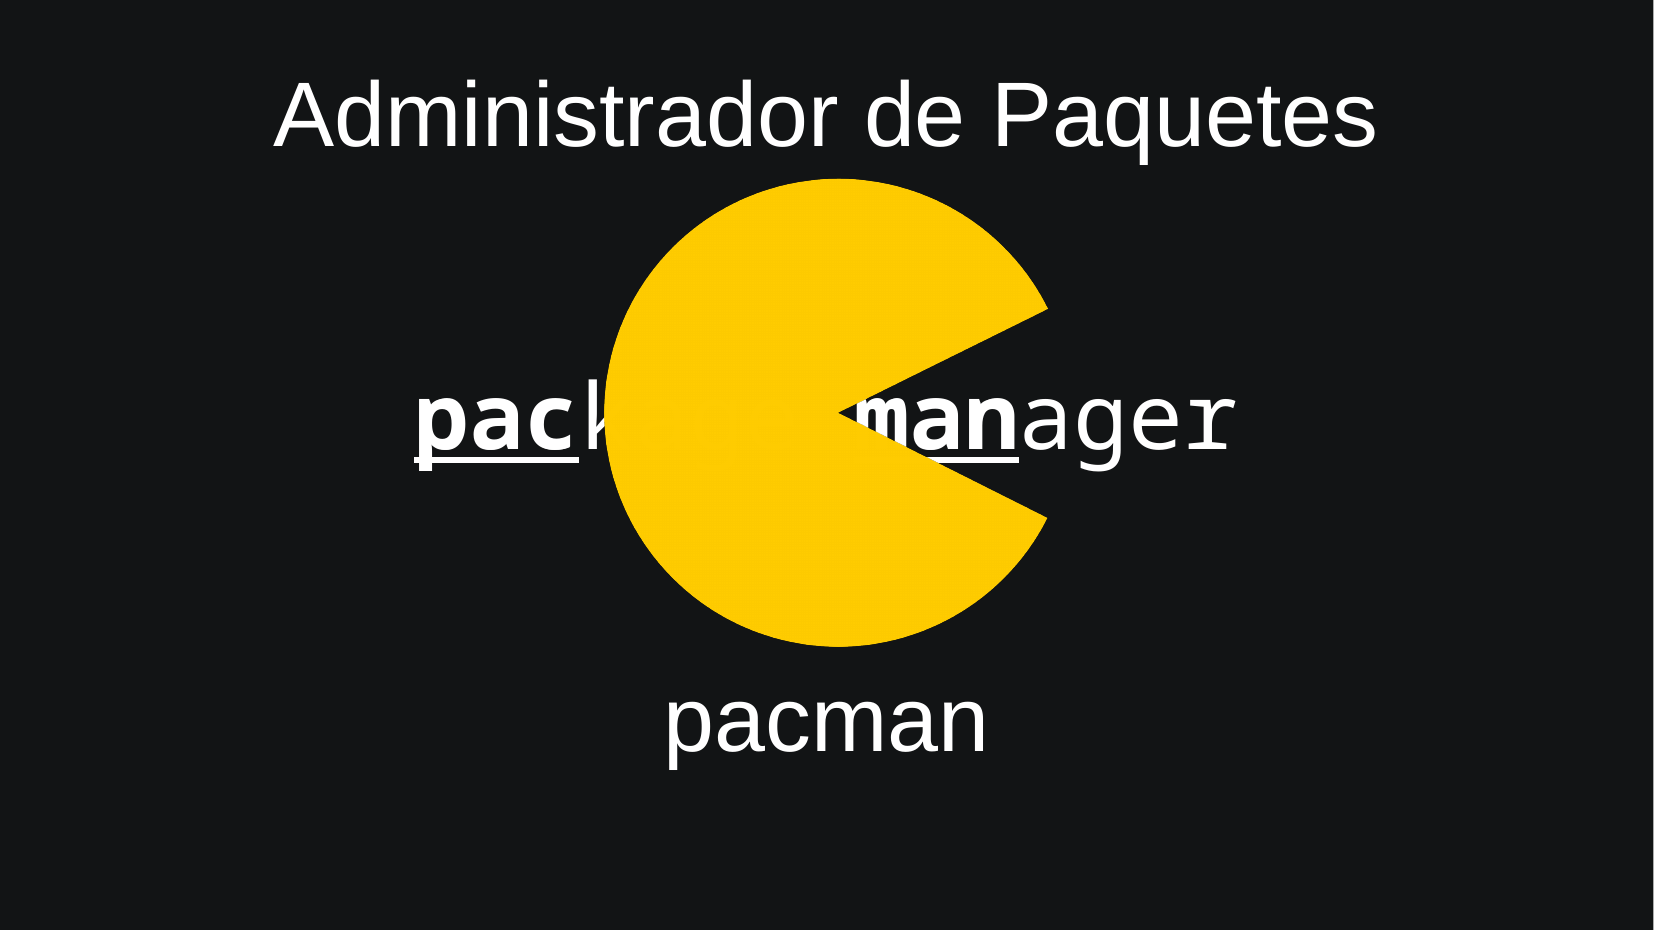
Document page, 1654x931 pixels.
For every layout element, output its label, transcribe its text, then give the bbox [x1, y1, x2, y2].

title pac man [82, 336, 601, 492]
title pac man [1053, 336, 1571, 492]
title Administrador de Paquetes [82, 37, 1571, 193]
picture [601, 174, 1053, 641]
title pacman [82, 641, 1571, 798]
